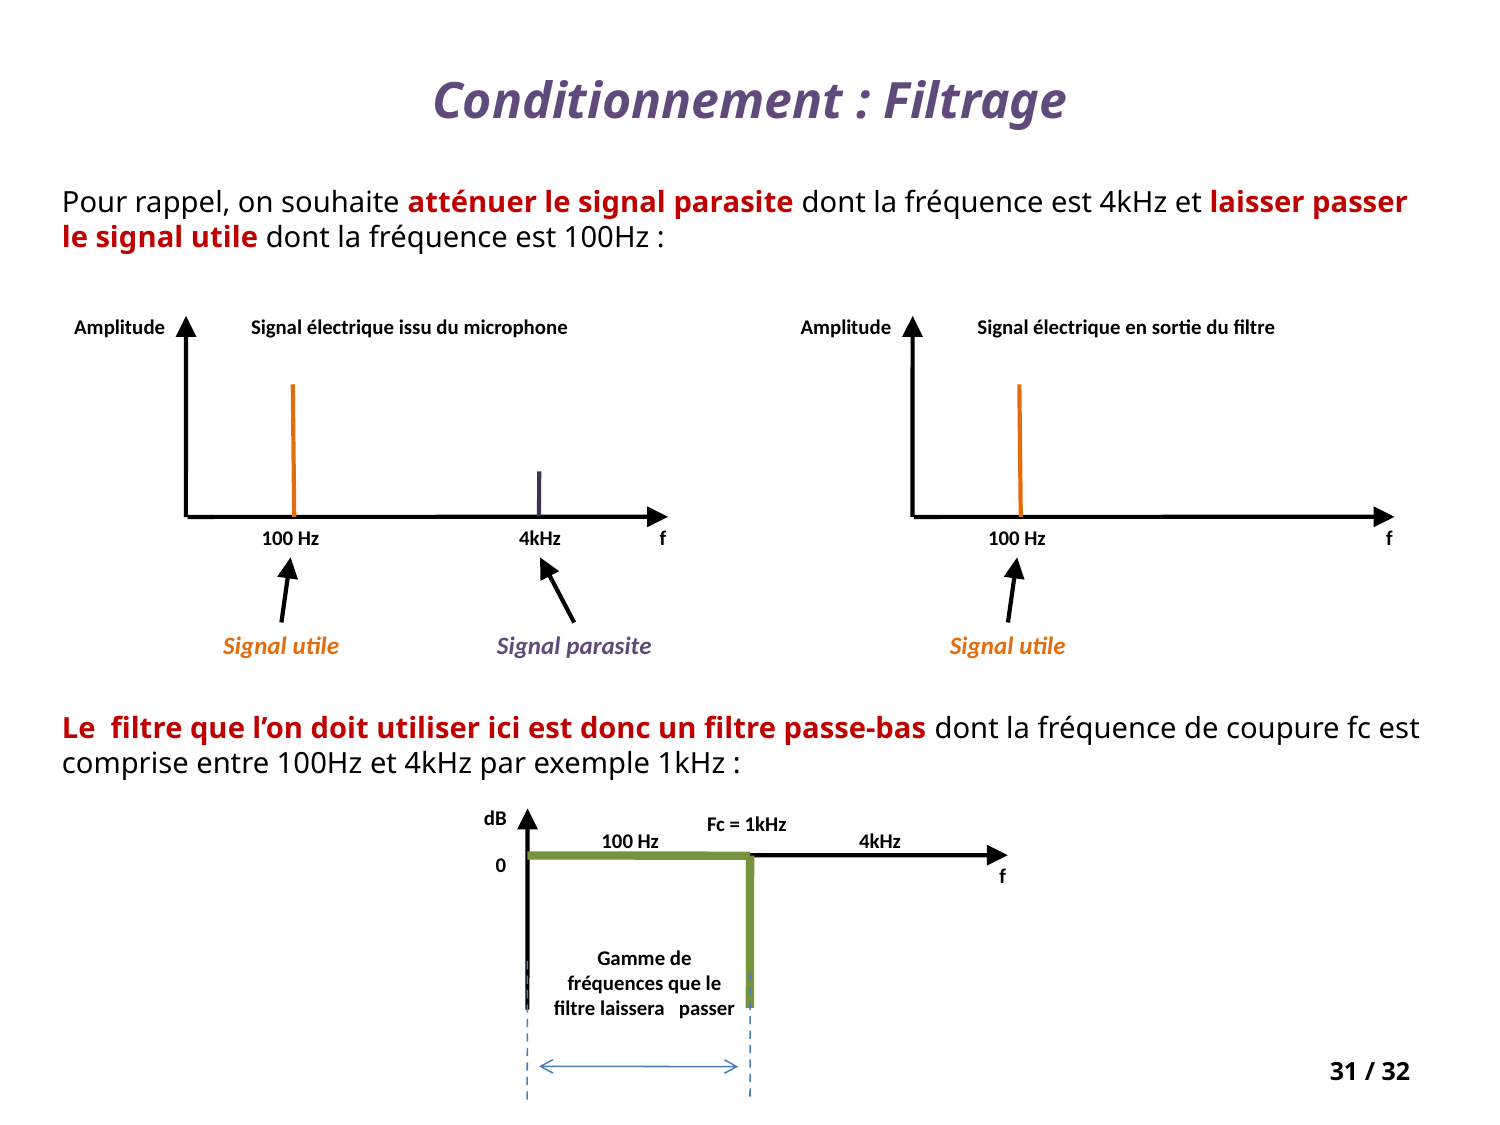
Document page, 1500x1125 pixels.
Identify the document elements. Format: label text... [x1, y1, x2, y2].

text_box Amplitude [785, 306, 907, 346]
title Conditionnement : Filtrage [75, 45, 1425, 153]
list Pour rappel, on souhaite atténuer le signal parasite dont la fréquence est 4kHz et laisser passer le signal utile dont la fréquence est 100Hz : Le filtre que l’on doit utiliser ici est donc un filtre passe-bas dont la fréquence de coupure fc est comprise entre 100Hz et 4kHz par exemple 1kHz : [46, 175, 1454, 1079]
text_box f [644, 517, 681, 557]
text_box 100 Hz [586, 820, 674, 861]
text_box Signal utile [175, 622, 387, 668]
text_box 0 [480, 843, 522, 884]
text_box Amplitude [59, 306, 181, 346]
slide_number <numéro> / 32 [1074, 1042, 1425, 1103]
text_box Gamme de fréquences que le filtre laissera passer [538, 937, 750, 1028]
text_box Signal électrique issu du microphone [236, 306, 584, 346]
text_box 4kHz [504, 517, 576, 557]
text_box Signal utile [902, 622, 1114, 668]
text_box 100 Hz [246, 517, 335, 557]
text_box dB [469, 796, 522, 837]
text_box f [1371, 517, 1408, 557]
text_box 4kHz [844, 820, 916, 861]
text_box f [984, 855, 1021, 896]
text_box Signal électrique en sortie du filtre [962, 306, 1291, 346]
text_box Fc = 1kHz [692, 803, 802, 844]
text_box Signal parasite [468, 622, 680, 668]
text_box 100 Hz [973, 517, 1061, 557]
